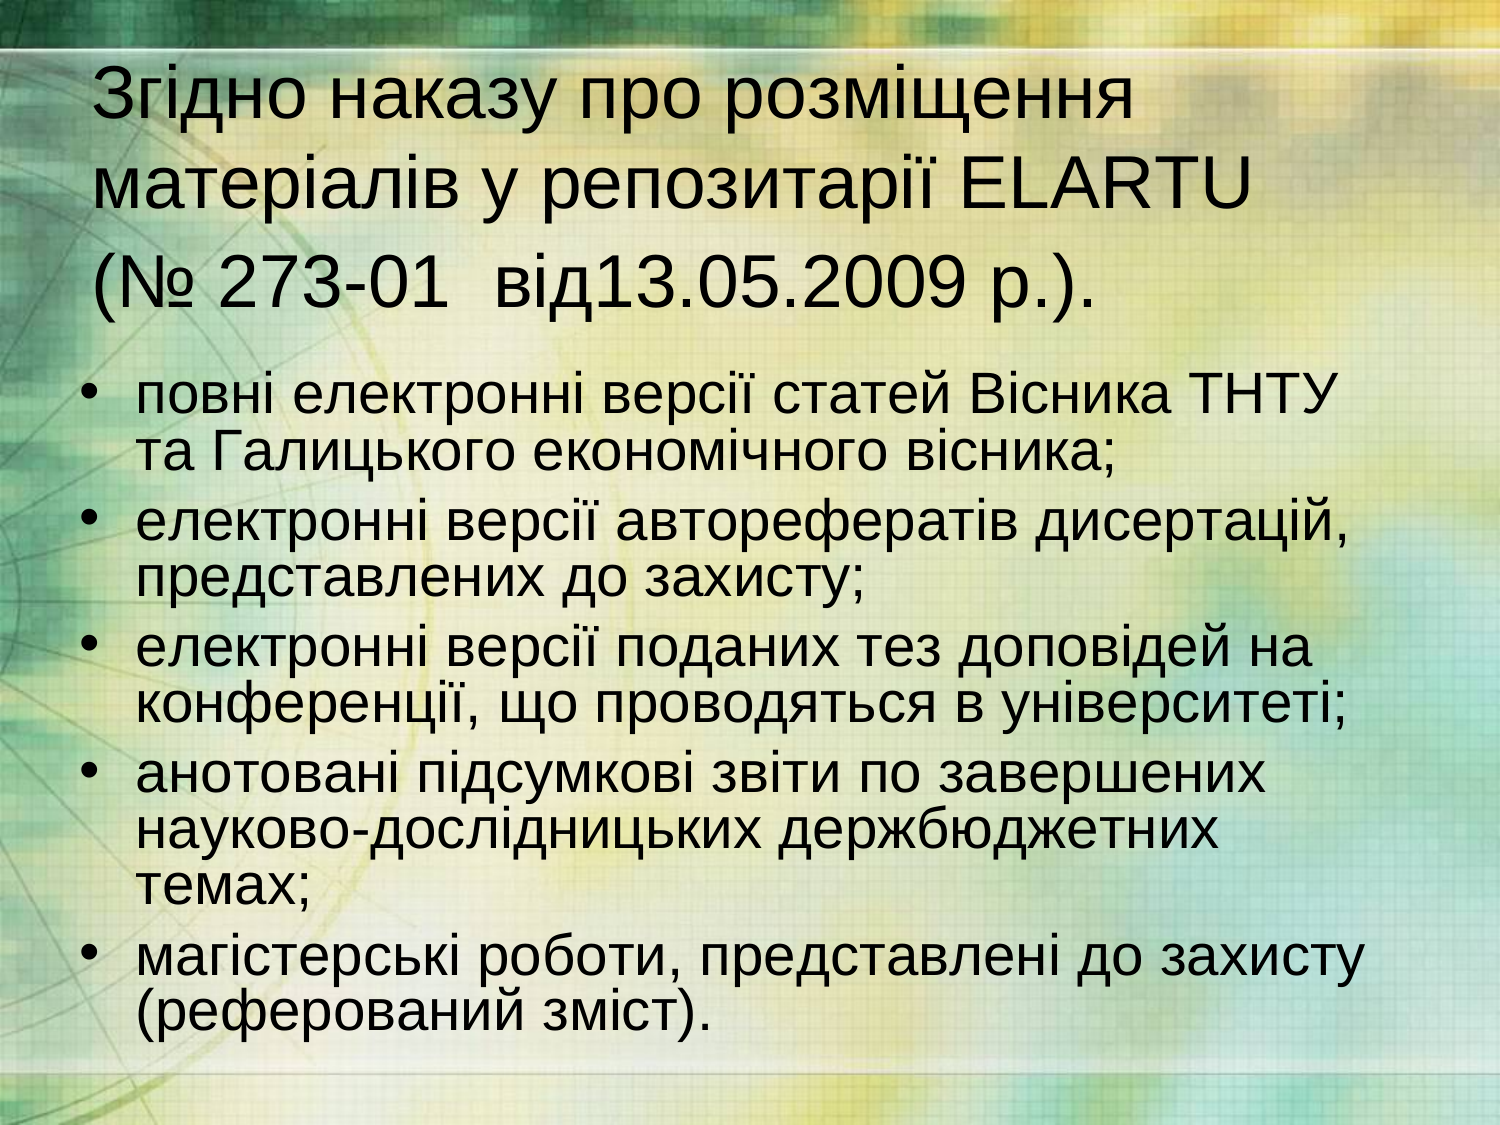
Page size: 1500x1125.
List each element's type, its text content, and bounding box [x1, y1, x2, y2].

list повні електронні версії статей Вісника ТНТУ та Галицького економічного вісника; електронні версії авторефератів дисертацій, представлених до захисту; електронні версії поданих тез доповідей на конференції, що проводяться в університеті; анотовані підсумкові звіти по завершених науково-дослідницьких держбюджетних темах; магістерські роботи, представлені до захисту (реферований зміст). [64, 361, 1415, 1105]
picture [0, 0, 1500, 1125]
title Згідно наказу про розміщення матеріалів у репозитарії ELARTU (№ 273-01 від13.05.2009 р.). [76, 36, 1427, 332]
